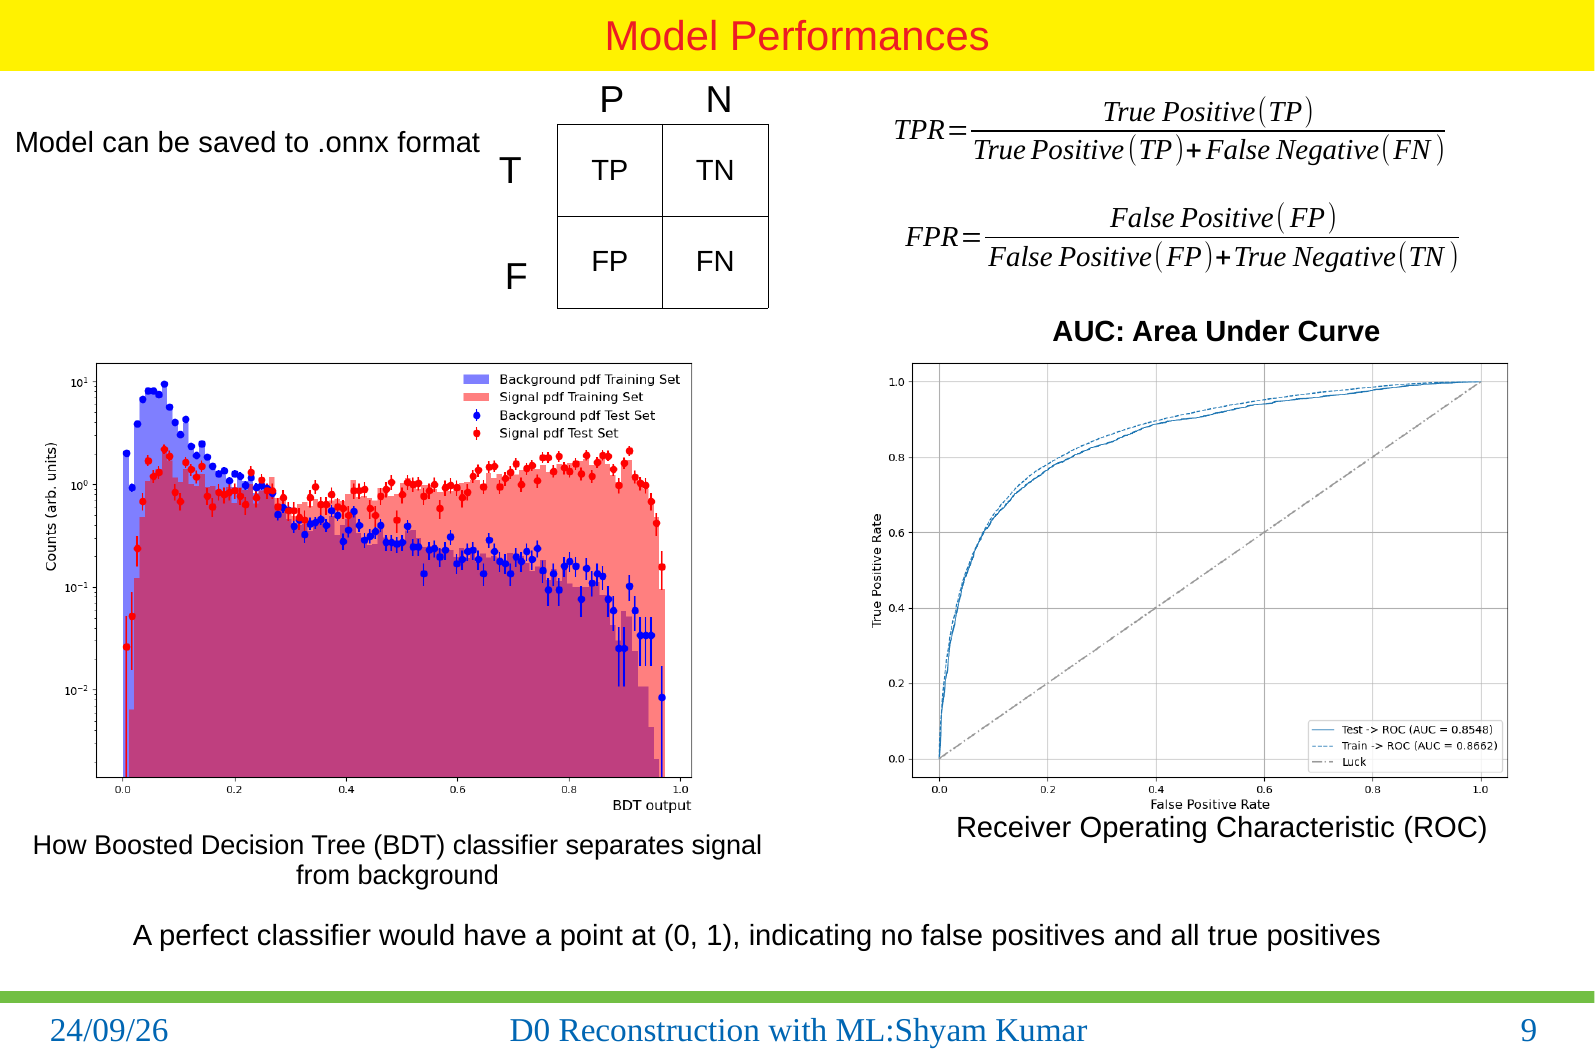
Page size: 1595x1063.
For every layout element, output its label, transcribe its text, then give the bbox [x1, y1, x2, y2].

text_box N [690, 70, 739, 128]
table_header TN [663, 125, 768, 216]
text_box Receiver Operating Characteristic (ROC) [933, 803, 1595, 902]
table_cell FP [558, 217, 662, 308]
text_box Model can be saved to .onnx format [0, 118, 591, 166]
text_box A perfect classifier would have a point at (0, 1), indicating no false positives and all true positives [118, 911, 1501, 993]
picture [816, 298, 1584, 836]
chart [887, 94, 1453, 170]
text_box P [584, 70, 632, 128]
text_box F [490, 248, 538, 305]
title Model Performances [0, 0, 1595, 71]
table_cell FN [663, 217, 768, 308]
text_box How Boosted Decision Tree (BDT) classifier separates signal from background [0, 822, 794, 898]
text_box T [484, 166, 532, 199]
picture [0, 298, 768, 822]
chart [897, 200, 1467, 276]
text_box AUC: Area Under Curve [980, 307, 1453, 355]
table_header TP [558, 125, 662, 216]
